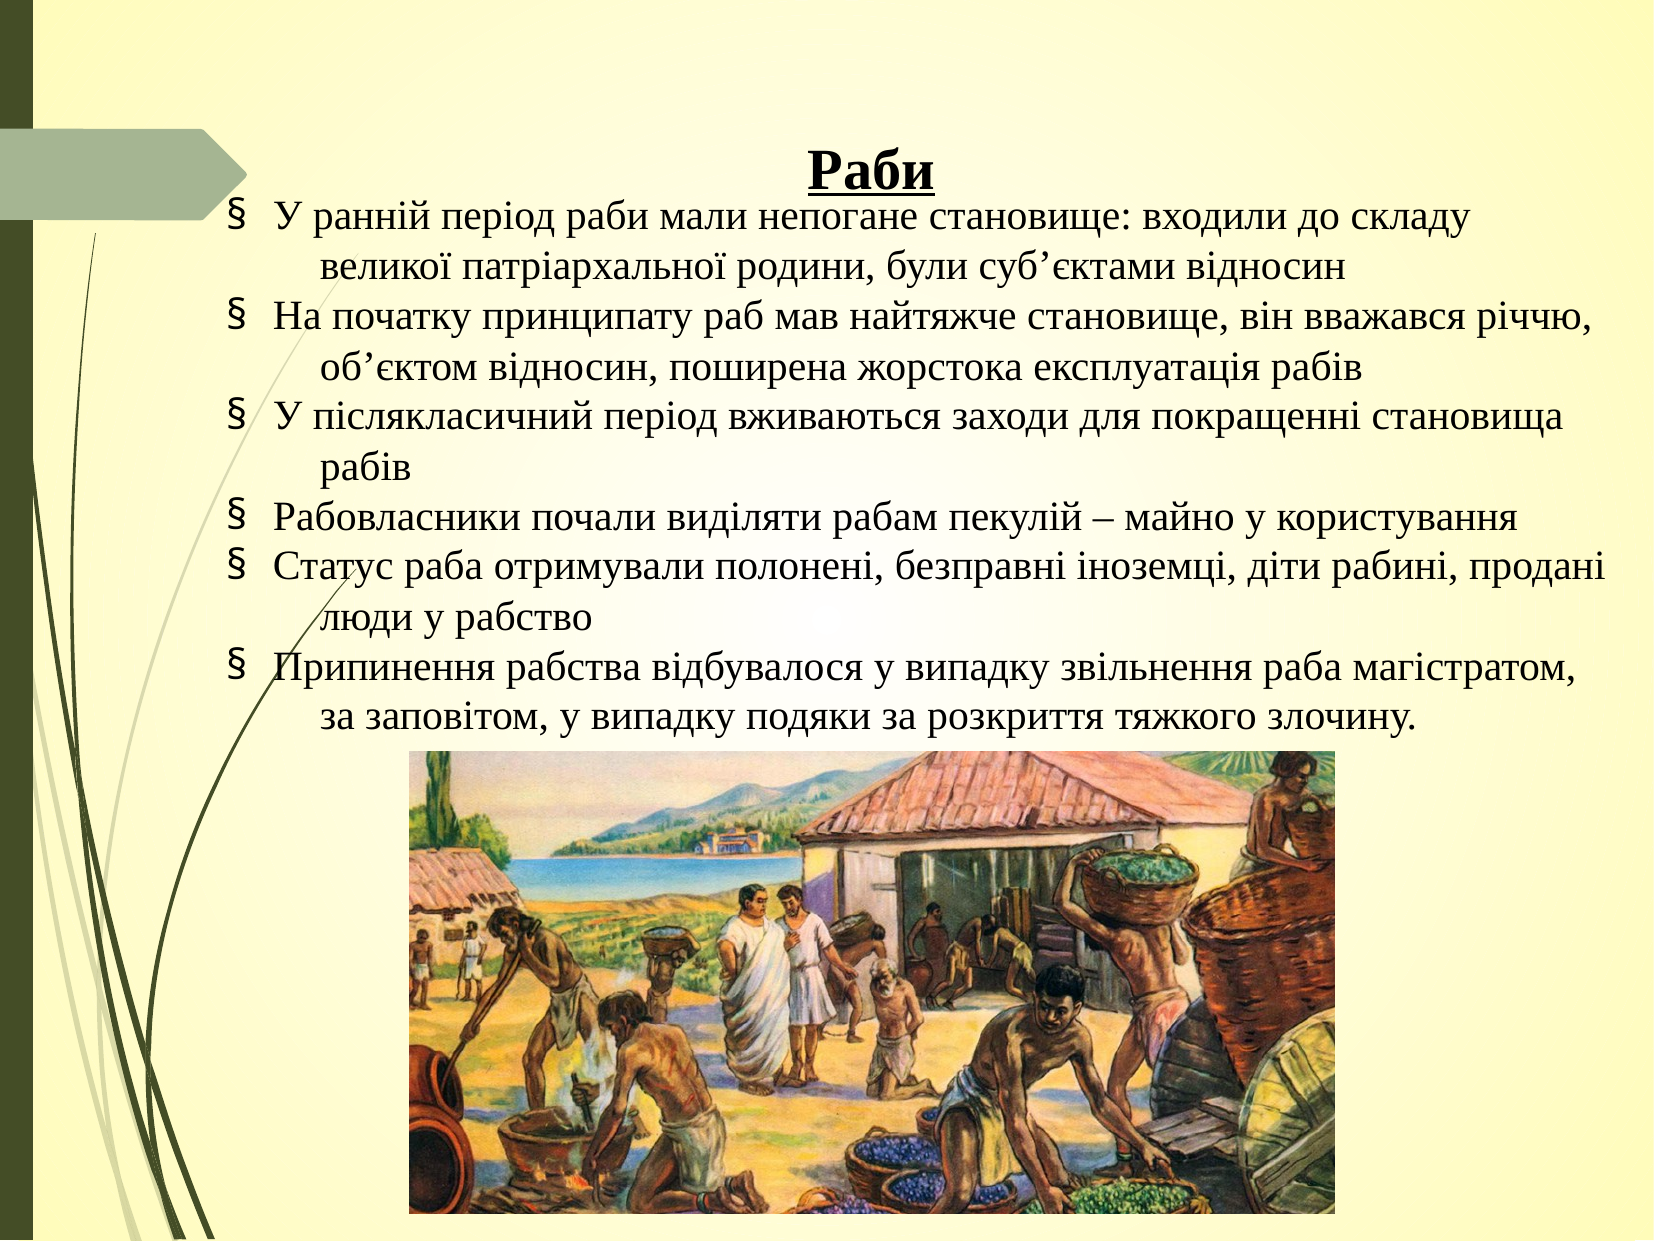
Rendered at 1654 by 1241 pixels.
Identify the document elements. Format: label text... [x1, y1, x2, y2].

picture [409, 751, 1335, 1214]
text_box Раби [822, 154, 832, 171]
text_box У ранній період раби мали непогане становище: входили до складу великої патріархальної родини, були суб’єктами відносин На початку принципату раб мав найтяжче становище, він вважався річчю, об’єктом відносин, поширена жорстока експлуатація рабів У післякласичний період вживаються заходи для покращенні становища рабів Рабовласники почали виділяти рабам пекулій – майно у користування Статус раба отримували полонені, безправні іноземці, діти рабині, продані люди у рабство Припинення рабства відбувалося у випадку звільнення раба магістратом, за заповітом, у випадку подяки за розкриття тяжкого злочину. [211, 181, 1622, 746]
text_box Раби [883, 164, 891, 181]
text_box Раби [793, 89, 951, 181]
